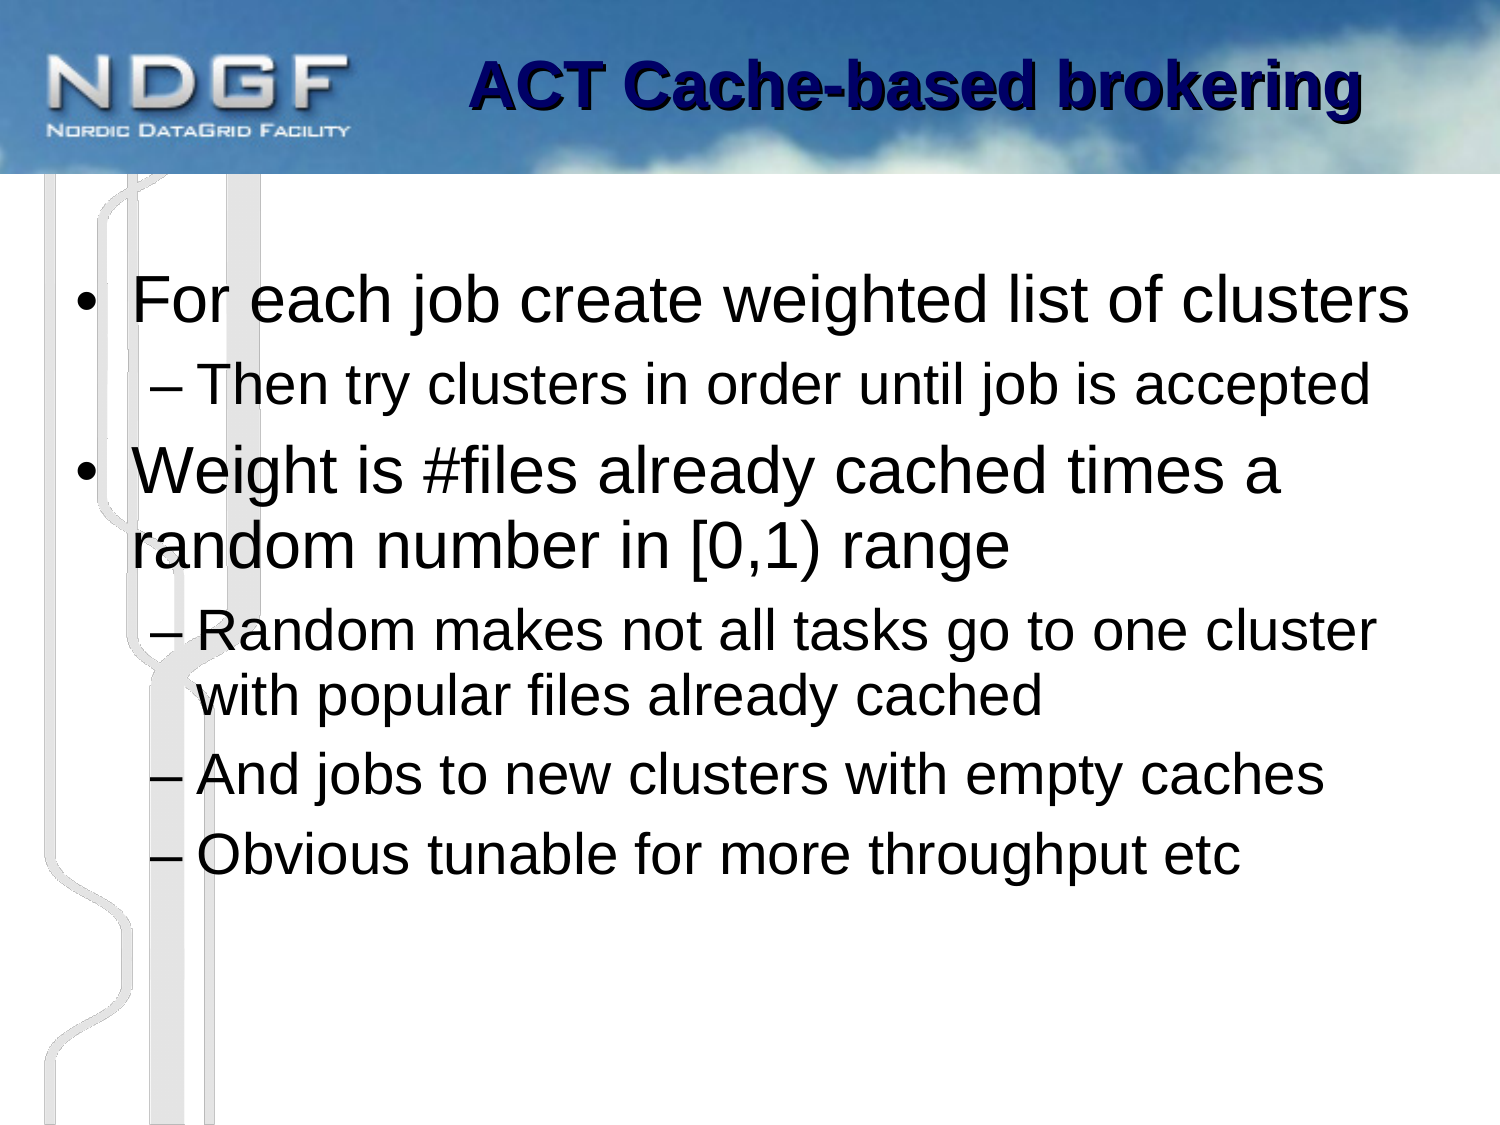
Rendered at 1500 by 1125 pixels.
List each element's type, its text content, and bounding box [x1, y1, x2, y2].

list For each job create weighted list of clusters Then try clusters in order until job is accepted Weight is #files already cached times a random number in [0,1) range Random makes not all tasks go to one cluster with popular files already cached And jobs to new clusters with empty caches Obvious tunable for more throughput etc [75, 262, 1426, 991]
title ACT Cache-based brokering [372, 0, 1459, 172]
picture [0, 0, 1500, 262]
